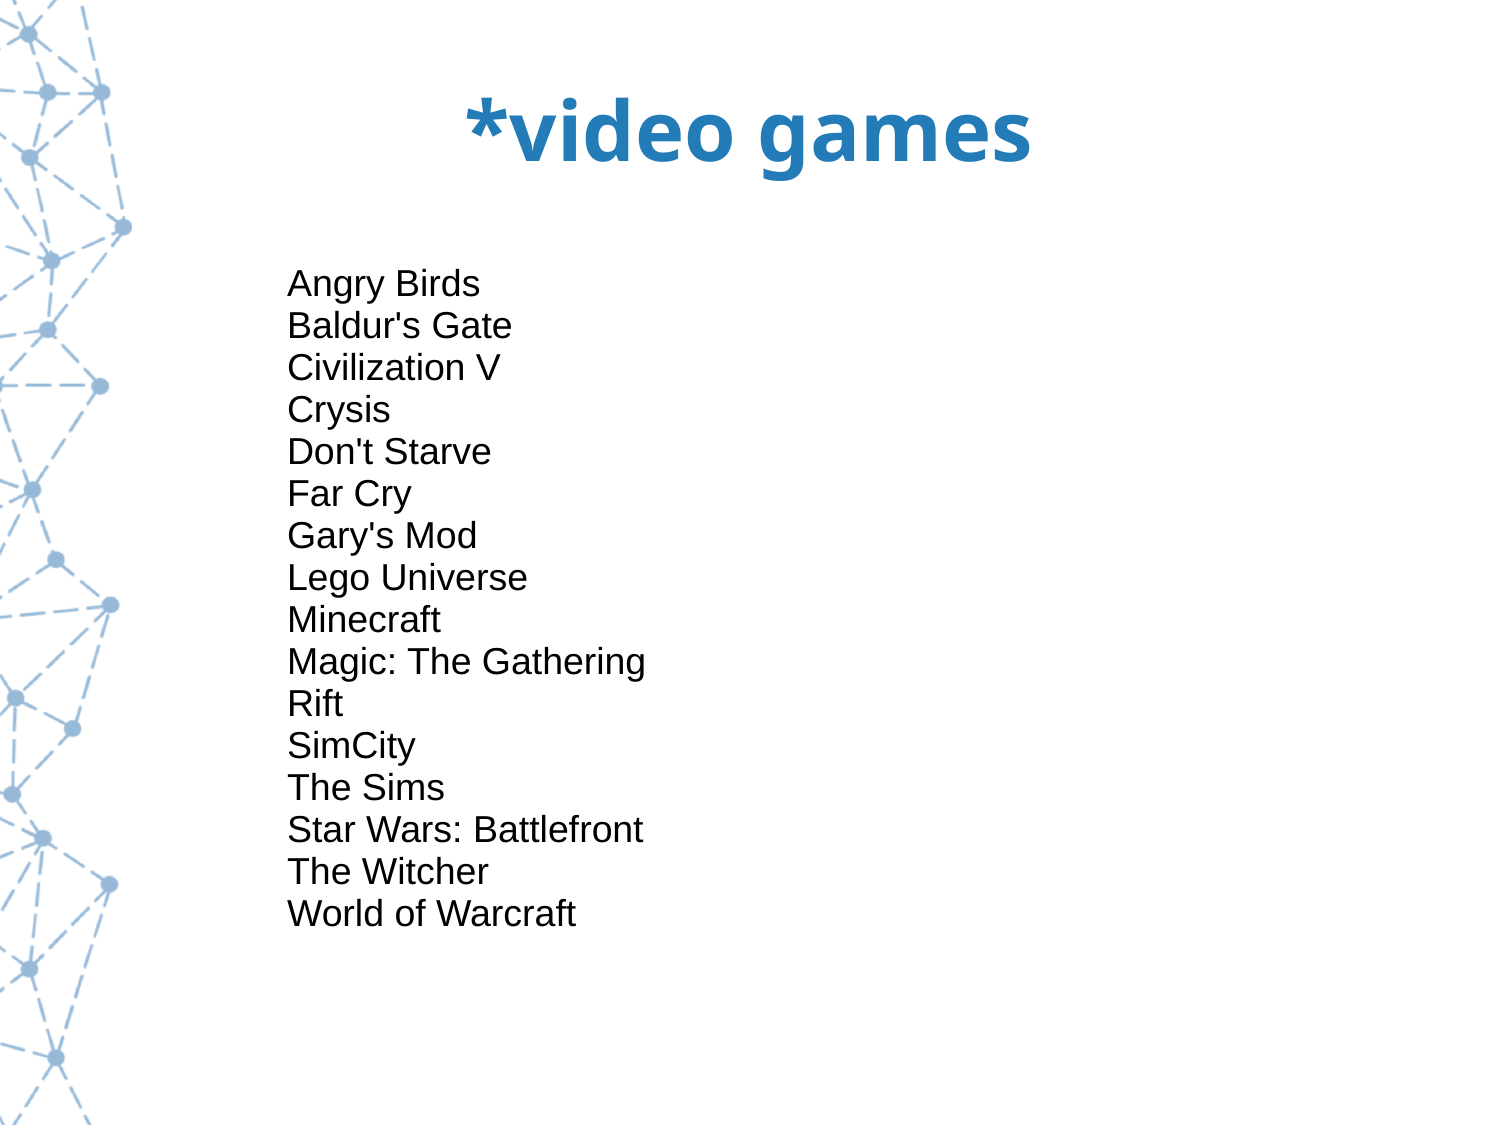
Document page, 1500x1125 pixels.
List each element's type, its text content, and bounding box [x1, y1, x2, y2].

text_box *video games [450, 64, 1291, 180]
picture [0, 0, 133, 1125]
text_box Angry Birds Baldur's Gate Civilization V Crysis Don't Starve Far Cry Gary's Mod Lego Universe Minecraft Magic: The Gathering Rift SimCity The Sims Star Wars: Battlefront The Witcher World of Warcraft [272, 254, 1321, 942]
